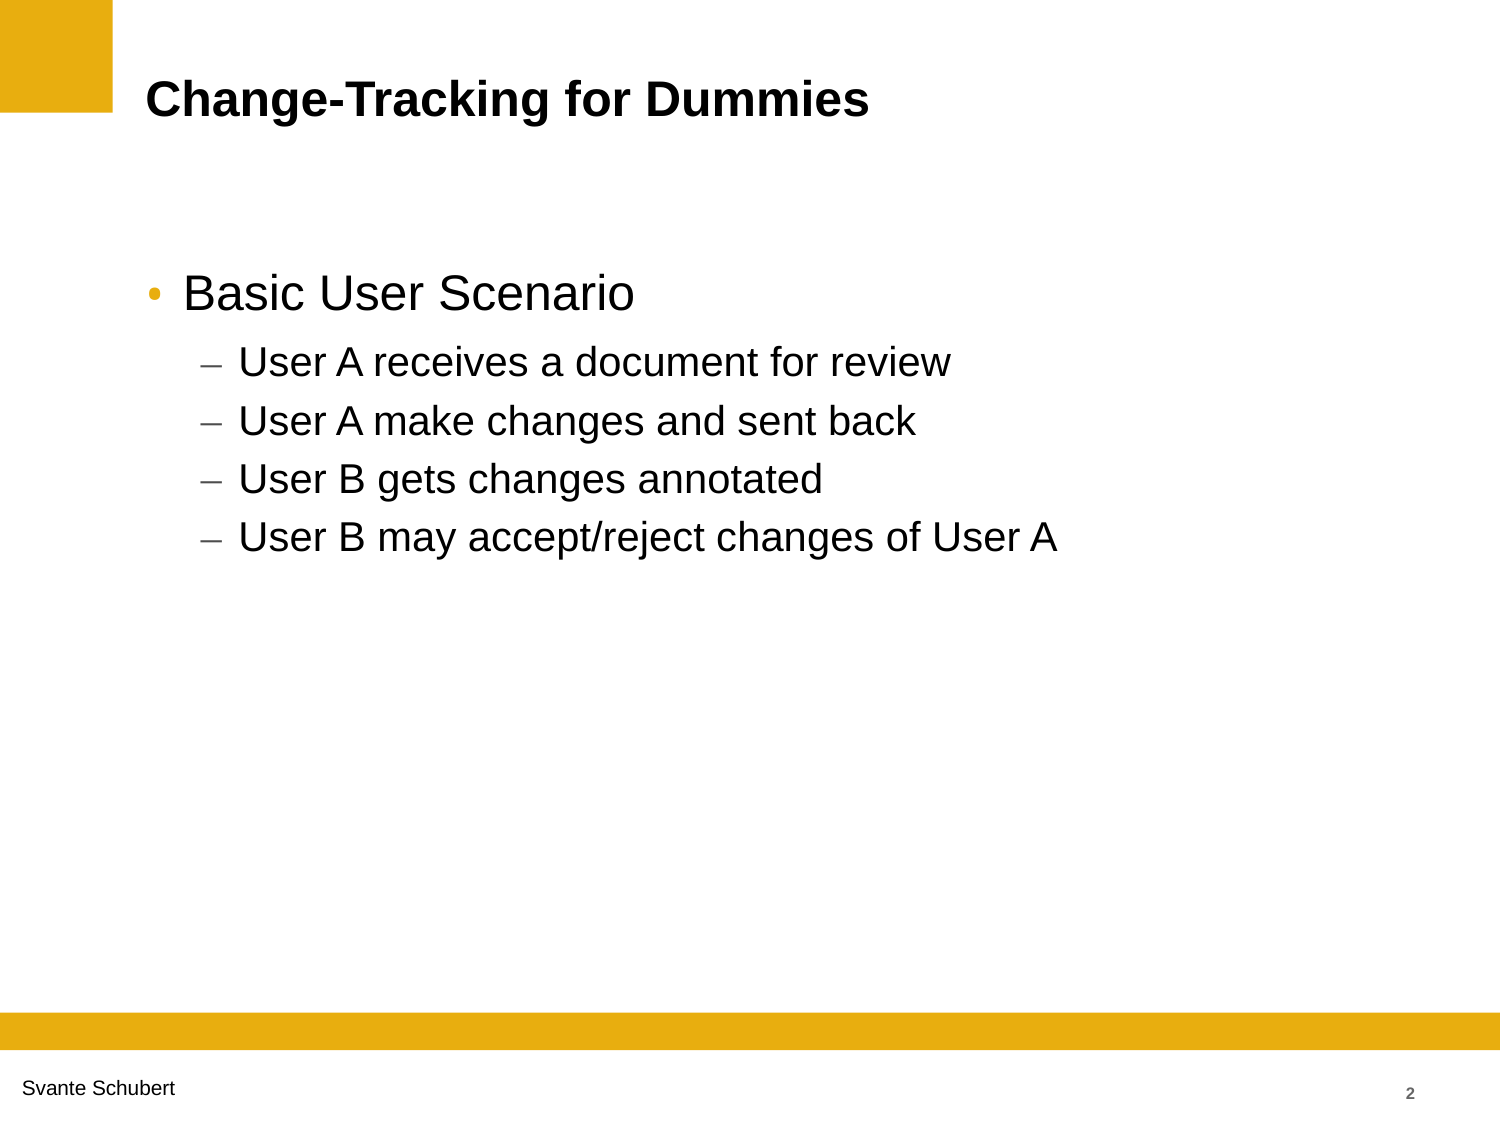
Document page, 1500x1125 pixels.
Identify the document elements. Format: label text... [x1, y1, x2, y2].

list Basic User Scenario User A receives a document for review User A make changes and sent back User B gets changes annotated User B may accept/reject changes of User A [145, 265, 1423, 1009]
title Change-Tracking for Dummies [145, 67, 1388, 219]
